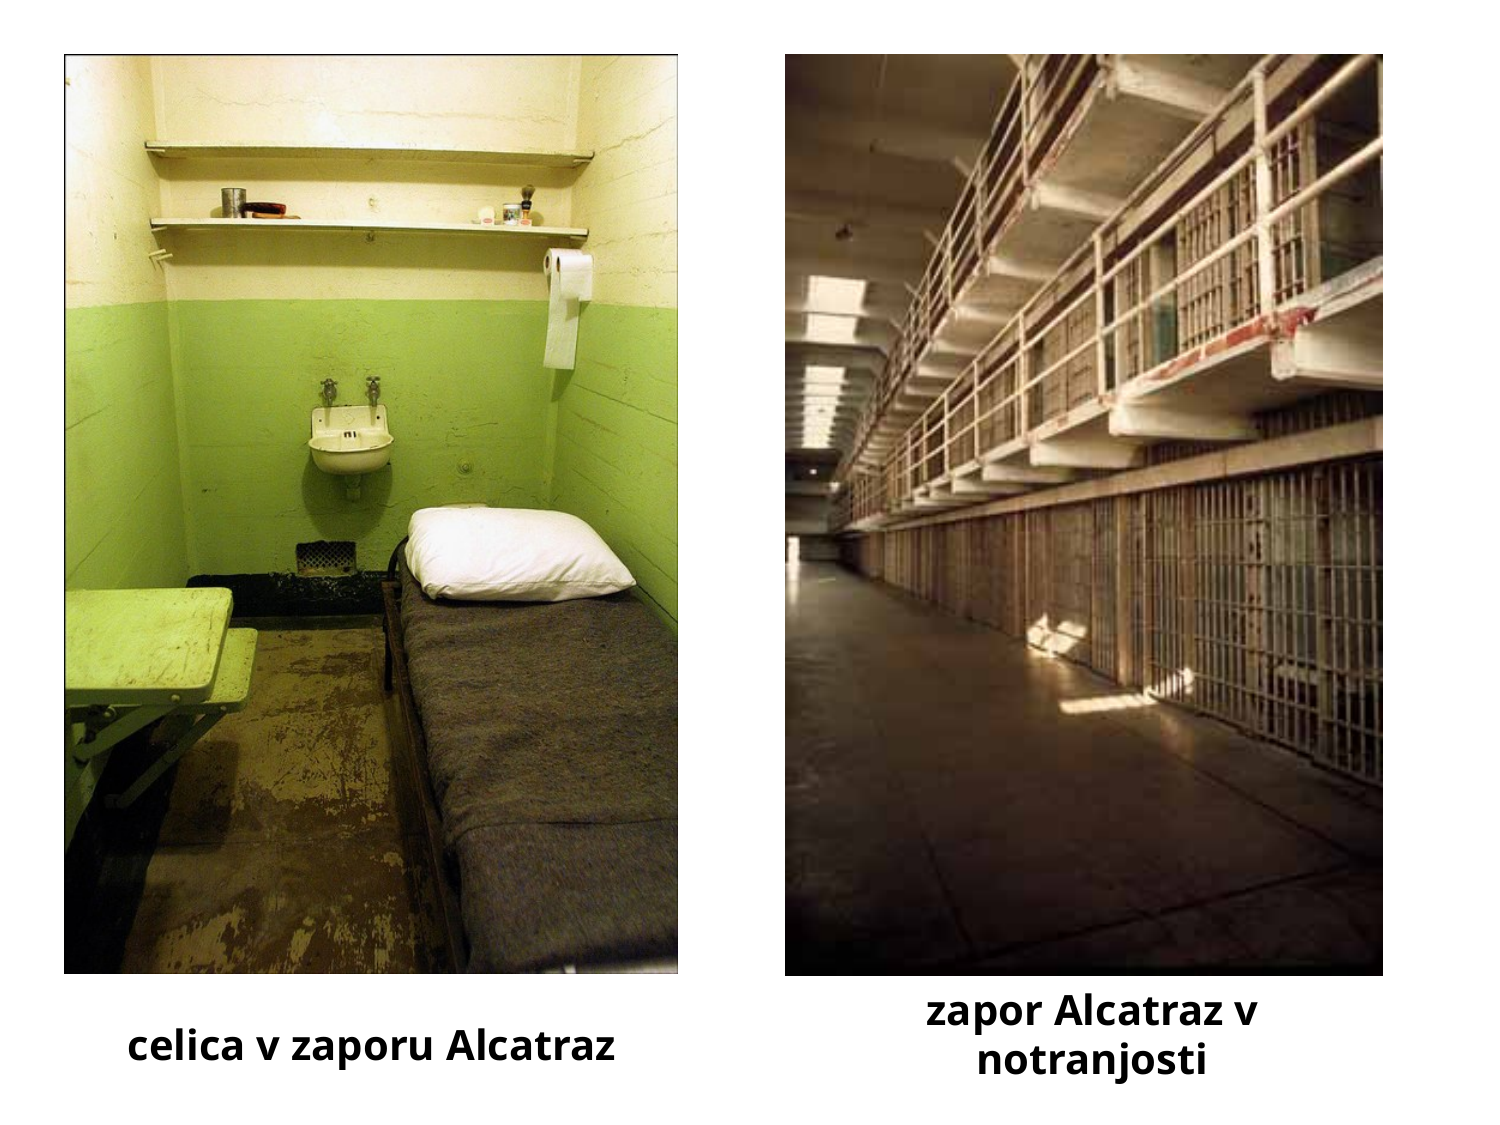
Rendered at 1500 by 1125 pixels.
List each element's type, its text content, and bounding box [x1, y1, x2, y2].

picture [785, 54, 1383, 977]
picture [64, 54, 678, 974]
text_box zapor Alcatraz v notranjosti [797, 976, 1388, 1091]
text_box celica v zaporu Alcatraz [64, 1011, 680, 1077]
